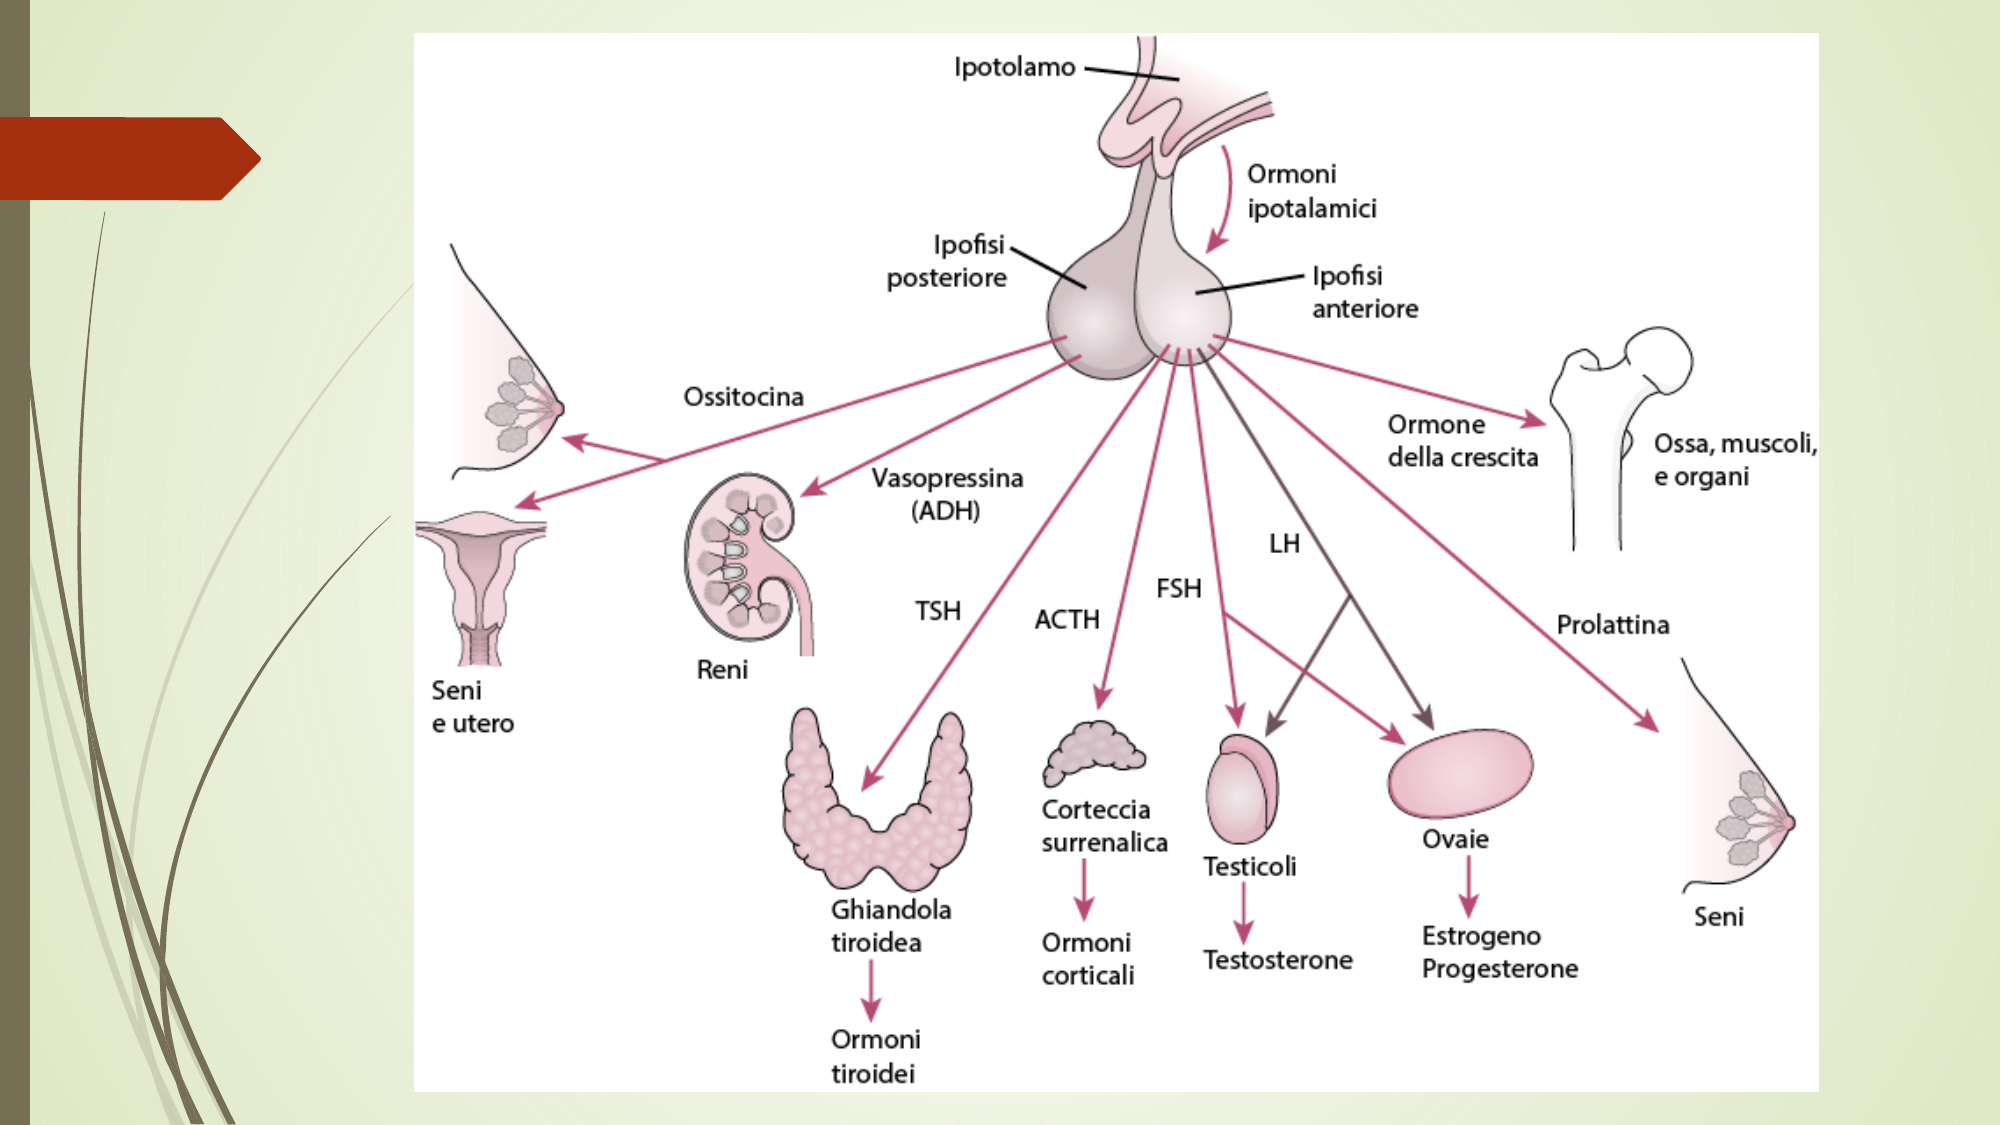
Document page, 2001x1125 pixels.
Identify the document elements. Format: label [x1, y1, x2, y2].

picture [414, 33, 1819, 1092]
